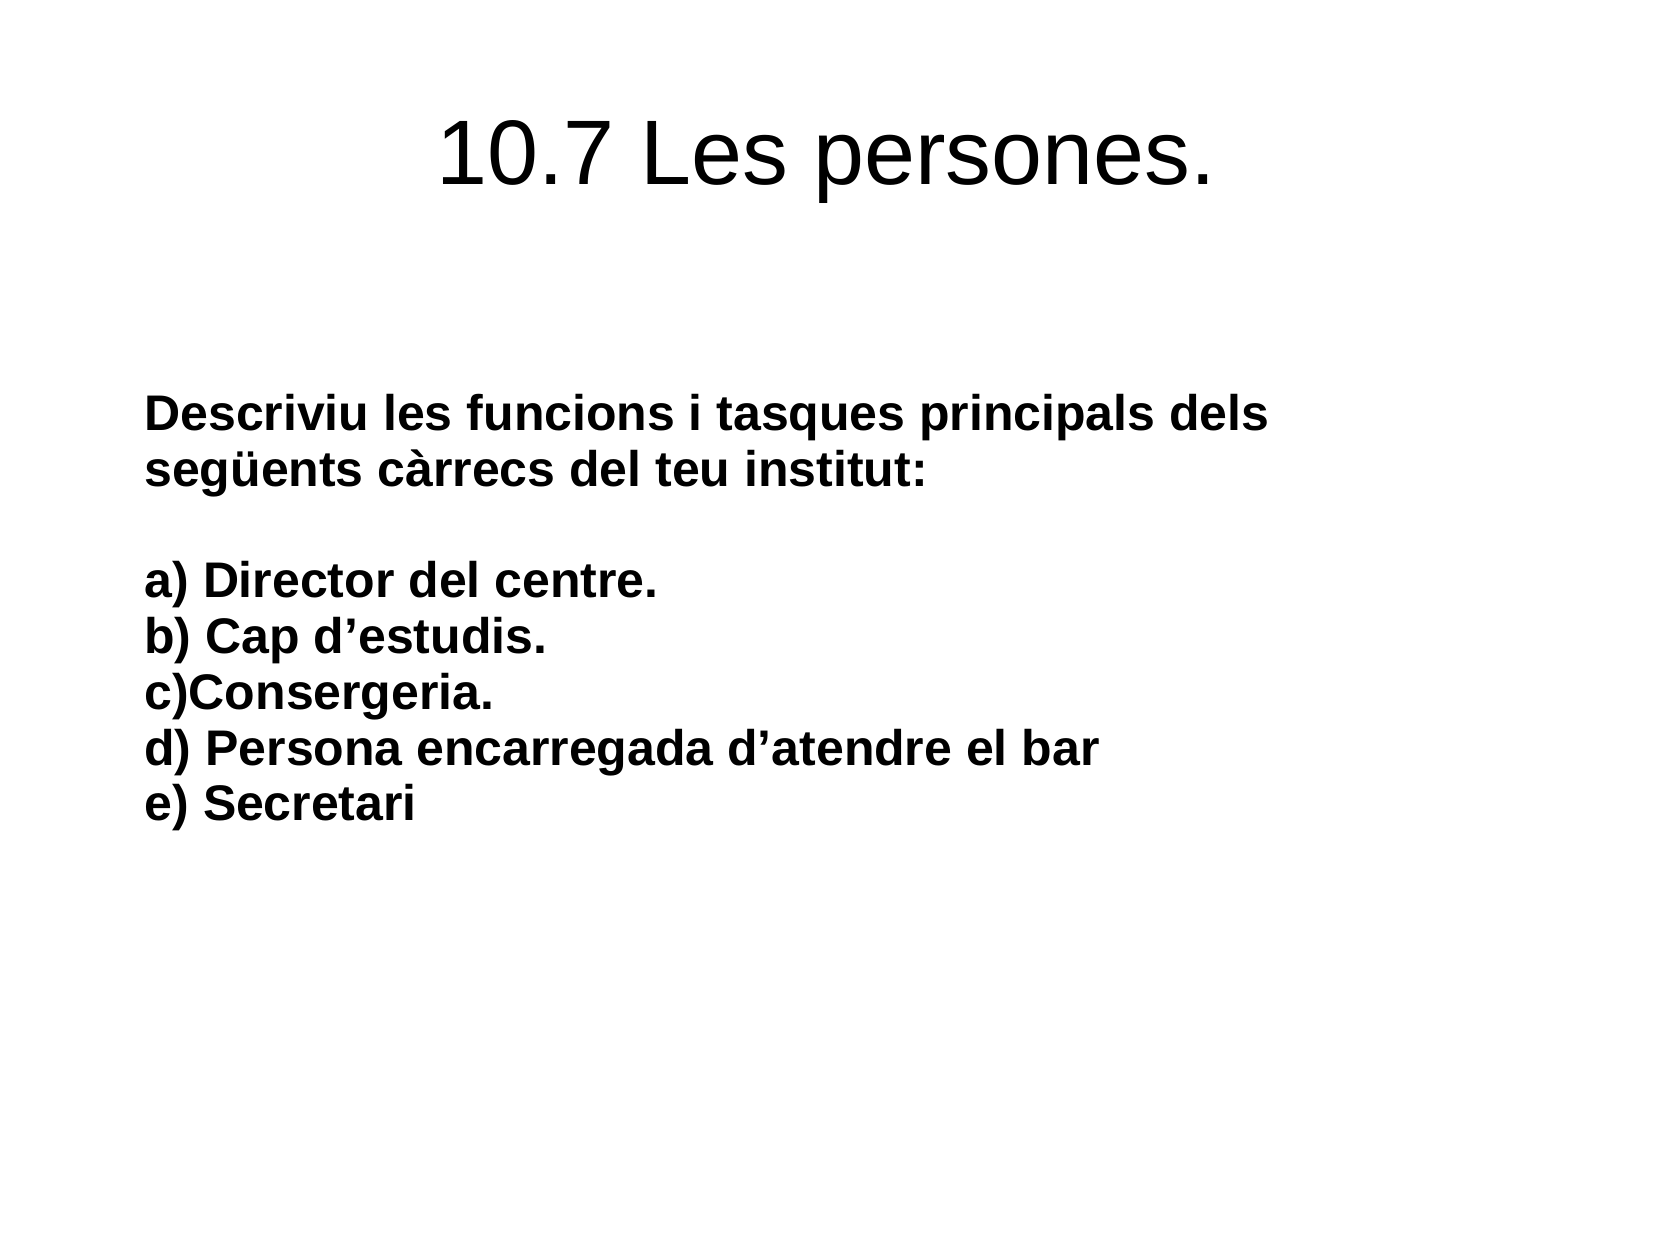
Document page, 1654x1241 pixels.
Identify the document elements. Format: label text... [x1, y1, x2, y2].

title 10.7 Les persones. [82, 49, 1571, 257]
text_box Descriviu les funcions i tasques principals dels següents càrrecs del teu institut: a) Director del centre. b) Cap d’estudis. c)Consergeria. d) Persona encarregada d’atendre el bar e) Secretari [129, 377, 1512, 839]
